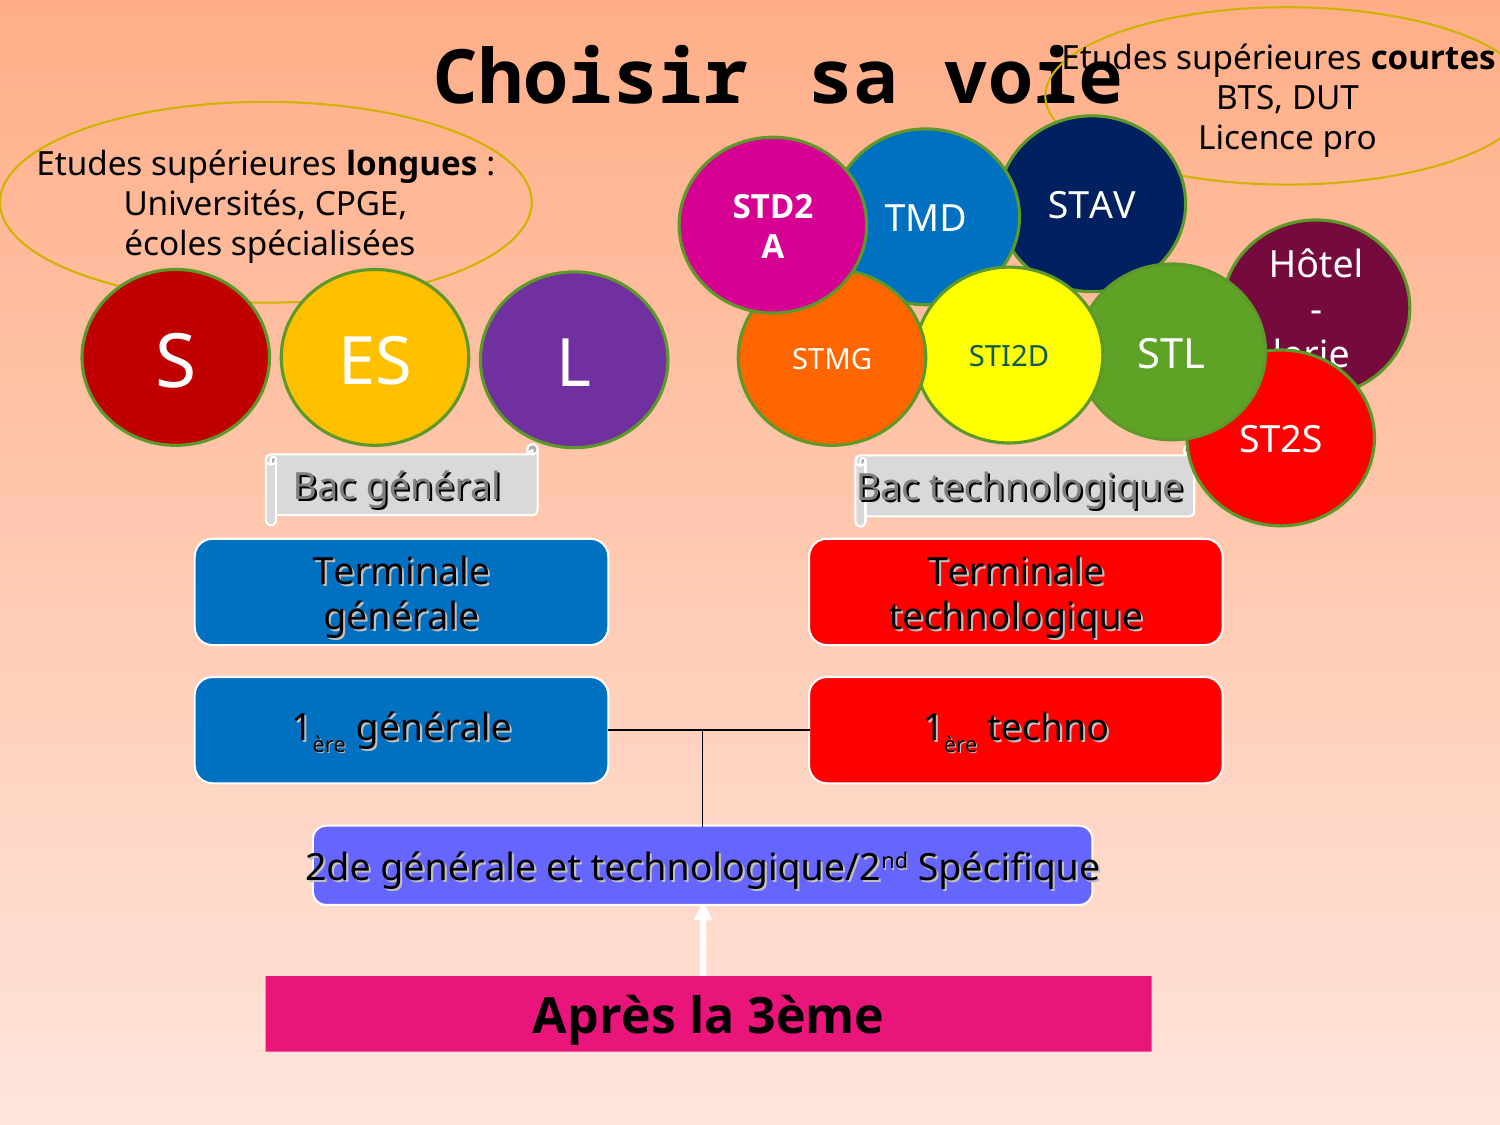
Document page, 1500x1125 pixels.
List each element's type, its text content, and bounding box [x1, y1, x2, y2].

text_box Bac technologique [855, 463, 866, 527]
text_box Etudes supérieures longues : Universités, CPGE, écoles spécialisées [0, 101, 532, 303]
text_box Choisir sa voie [419, 0, 1500, 121]
text_box STAV [1005, 115, 1186, 292]
text_box STI2D [920, 267, 1103, 443]
text_box ST2S [1186, 350, 1375, 526]
text_box Bac technologique [855, 453, 1195, 517]
text_box Etudes supérieures courtes : BTS, DUT Licence pro [1045, 7, 1500, 185]
text_box Terminale générale [194, 538, 609, 646]
text_box TMD [846, 128, 1020, 305]
text_box STMG [738, 271, 926, 446]
text_box STD2A [679, 137, 867, 314]
text_box S [81, 269, 270, 446]
text_box Hôtel- lerie [1227, 219, 1410, 387]
text_box 1ère techno [809, 677, 1223, 784]
text_box L [480, 271, 668, 448]
text_box Bac général [265, 451, 538, 516]
text_box STL [1090, 263, 1266, 440]
text_box Bac général [265, 460, 277, 526]
text_box Après la 3ème [265, 976, 1152, 1052]
text_box Terminale technologique [809, 538, 1223, 646]
text_box 2de générale et technologique/2nd Spécifique [312, 825, 1093, 905]
text_box 1ère générale [194, 677, 609, 784]
text_box ES [281, 269, 469, 446]
